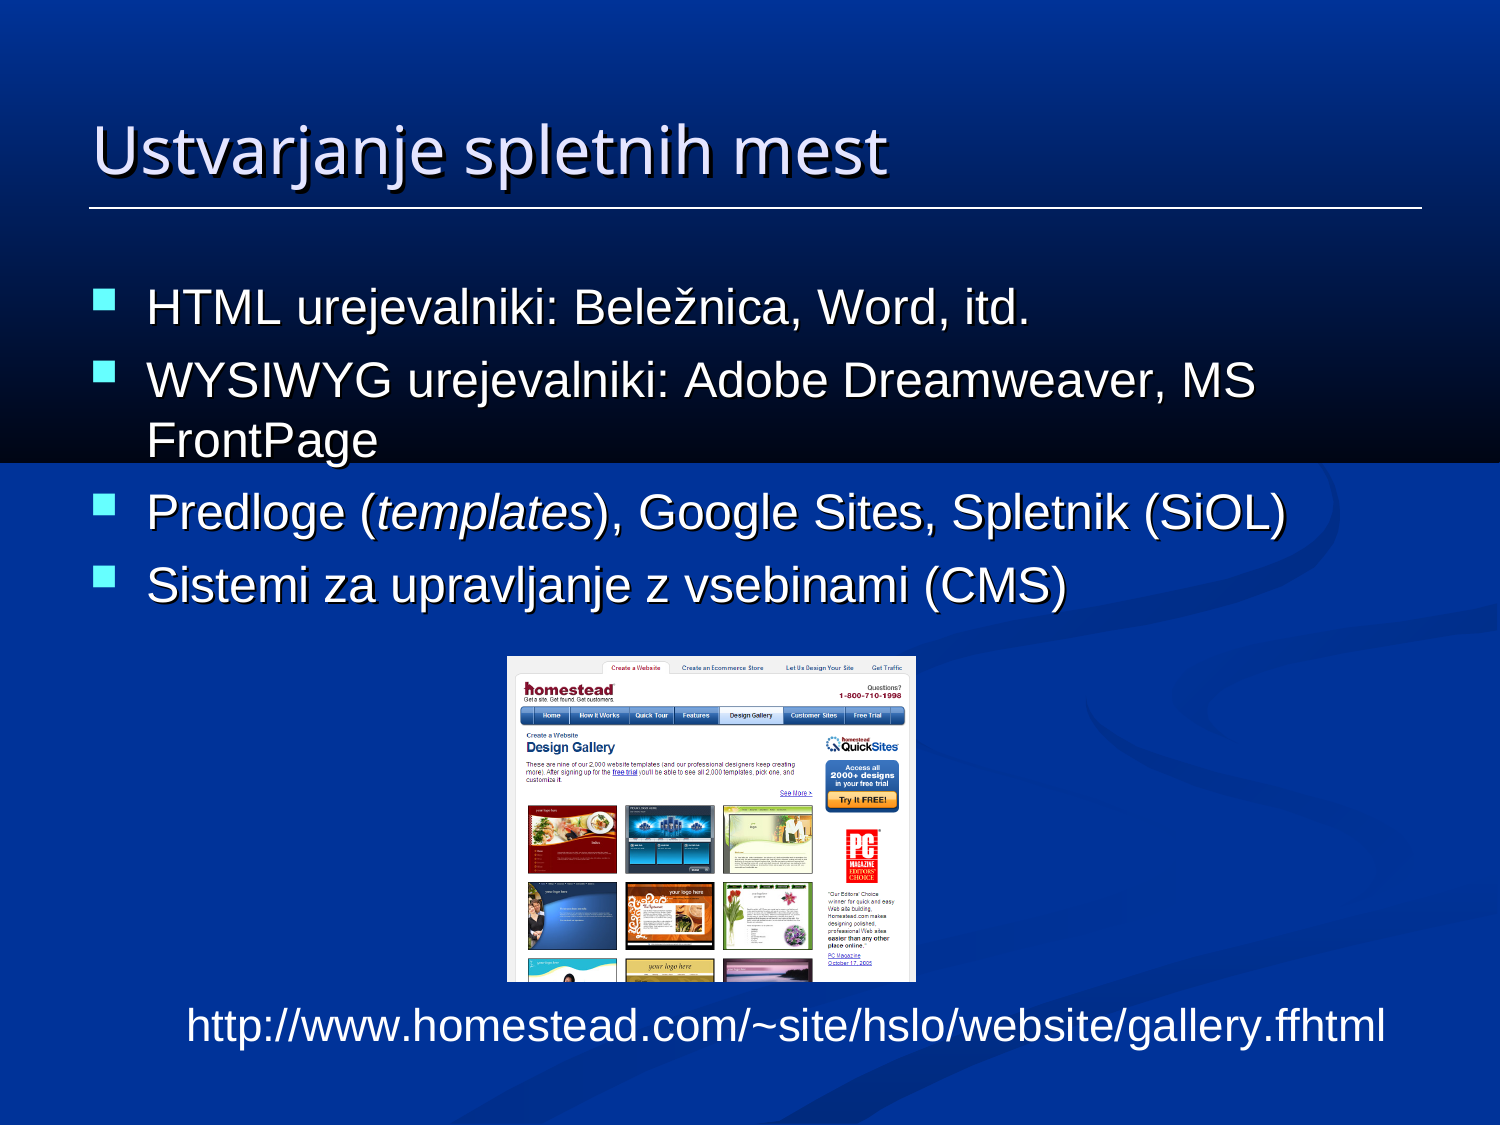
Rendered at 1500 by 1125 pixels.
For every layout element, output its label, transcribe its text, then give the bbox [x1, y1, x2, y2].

text_box http://www.homestead.com/~site/hslo/website/gallery.ffhtml [171, 987, 1403, 1059]
text_box Ustvarjanje spletnih mest [76, 54, 1459, 242]
picture [507, 657, 916, 982]
list HTML urejevalniki: Beležnica, Word, itd. WYSIWYG urejevalniki: Adobe Dreamweaver, MS FrontPage Predloge (templates), Google Sites, Spletnik (SiOL) Sistemi za upravljanje z vsebinami (CMS) [75, 267, 1436, 965]
